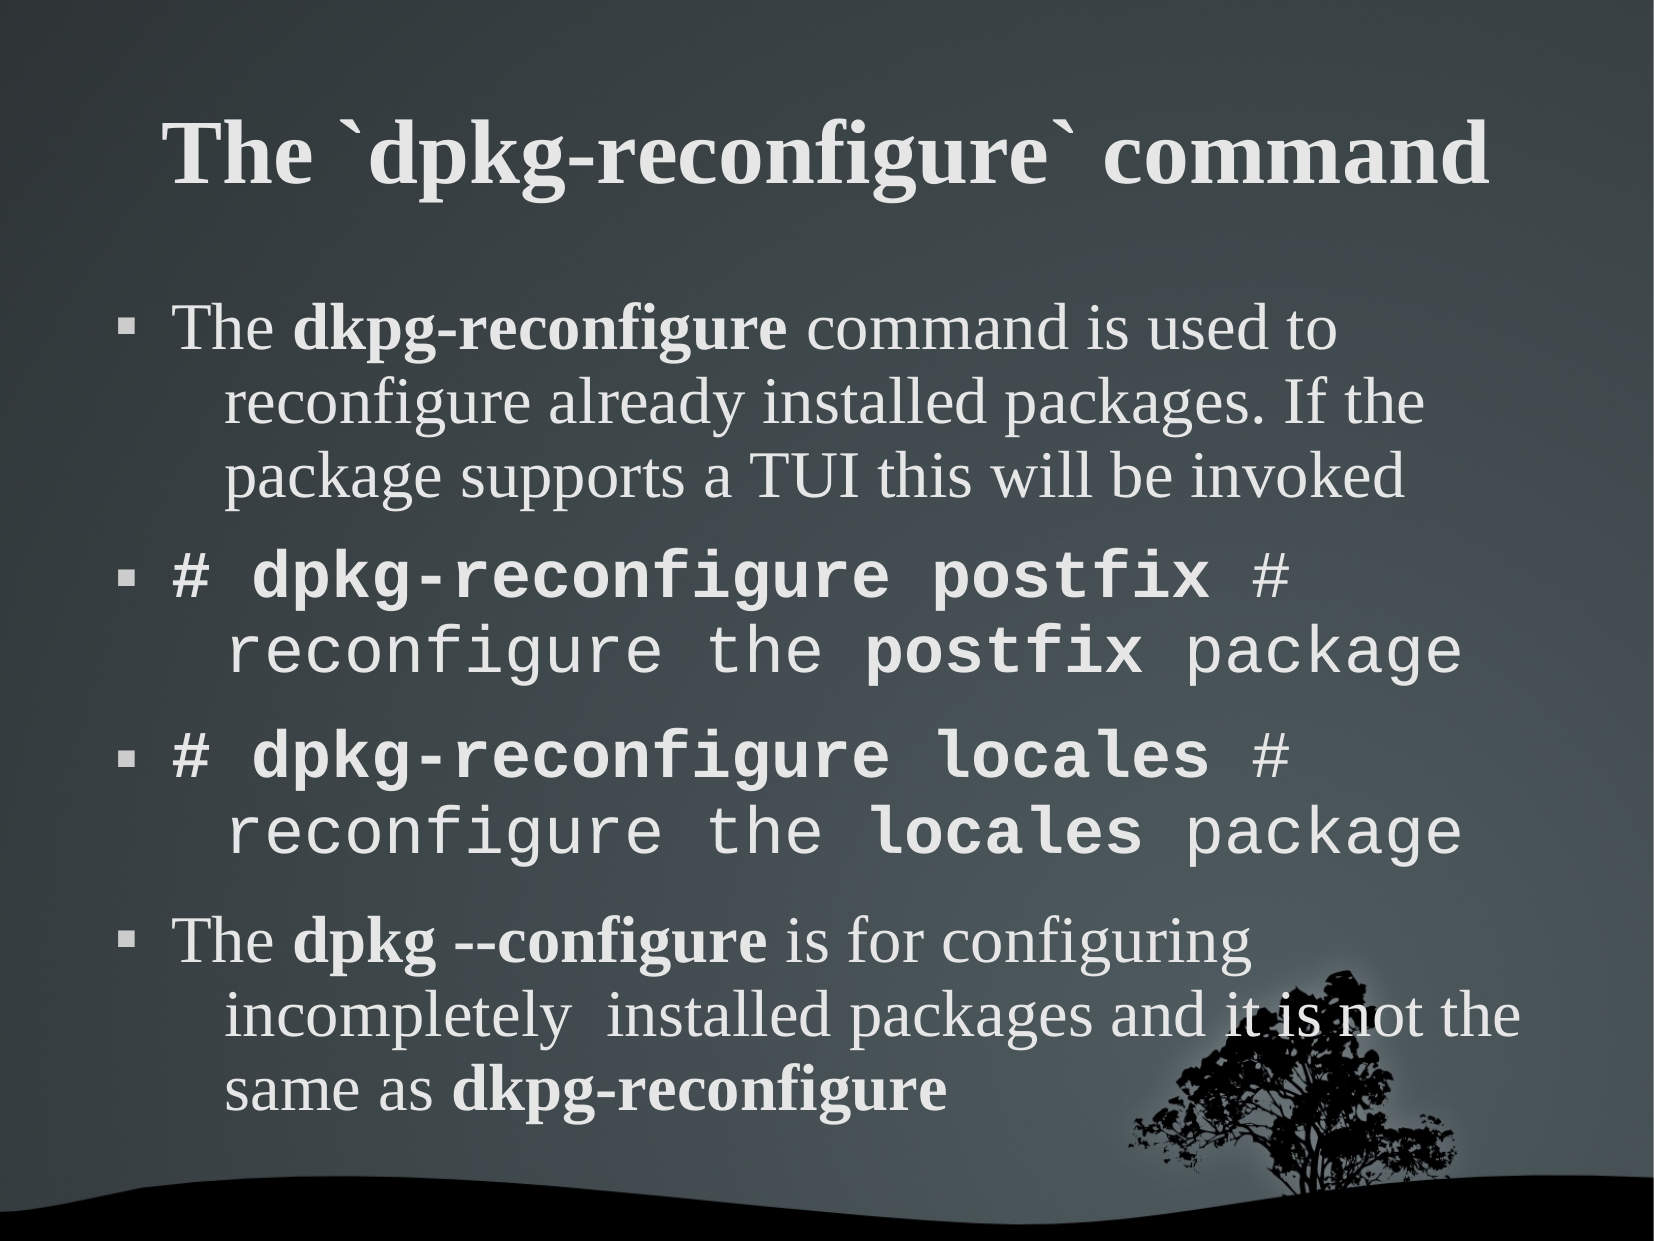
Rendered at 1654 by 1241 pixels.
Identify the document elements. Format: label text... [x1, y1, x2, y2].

title The `dpkg-reconfigure` command [82, 49, 1571, 257]
list The dkpg-reconfigure command is used to reconfigure already installed packages. If the package supports a TUI this will be invoked # dpkg-reconfigure postfix # reconfigure the postfix package # dpkg-reconfigure locales # reconfigure the locales package The dpkg --configure is for configuring incompletely installed packages and it is not the same as dkpg-reconfigure [82, 290, 1571, 1151]
picture [0, 0, 1654, 1241]
